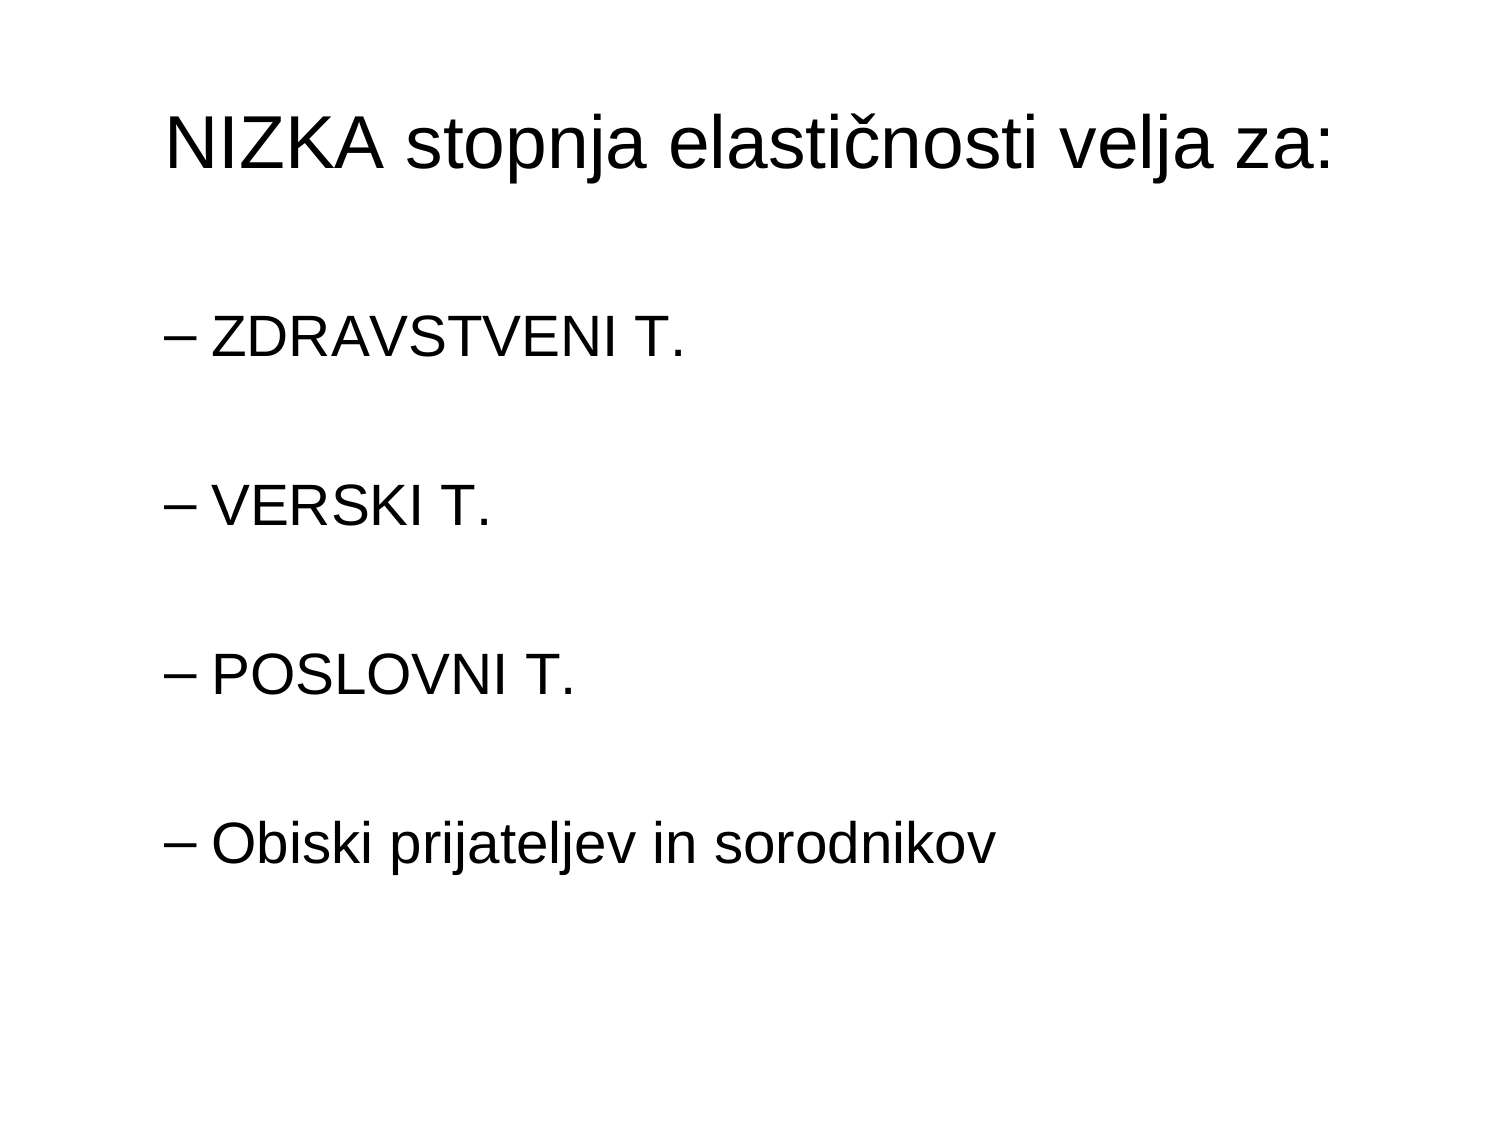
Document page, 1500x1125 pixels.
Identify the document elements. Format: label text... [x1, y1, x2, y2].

list ZDRAVSTVENI T. VERSKI T. POSLOVNI T. Obiski prijateljev in sorodnikov [75, 290, 1426, 1005]
title NIZKA stopnja elastičnosti velja za: [75, 45, 1426, 233]
